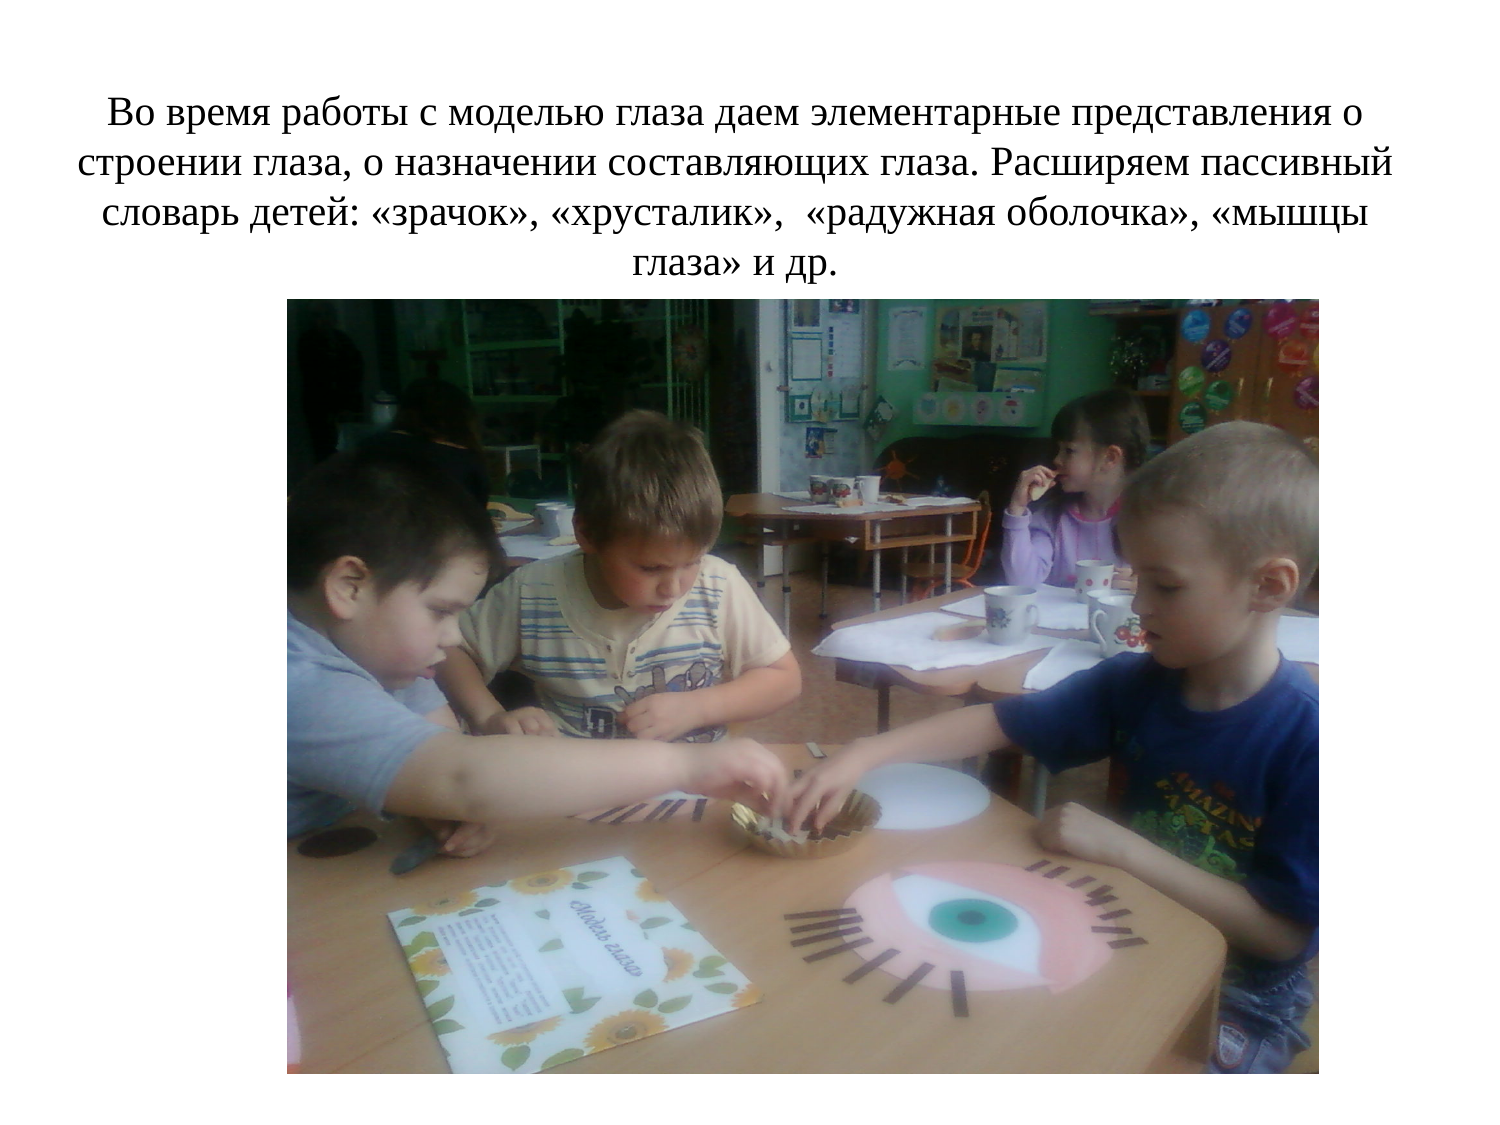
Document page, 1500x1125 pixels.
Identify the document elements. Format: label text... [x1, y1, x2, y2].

picture [287, 336, 1319, 1074]
text_box Во время работы с моделью глаза даем элементарные представления о строении глаза, о назначении составляющих глаза. Расширяем пассивный словарь детей: «зрачок», «хрусталик», «радужная оболочка», «мышцы глаза» и др. [62, 76, 1426, 336]
